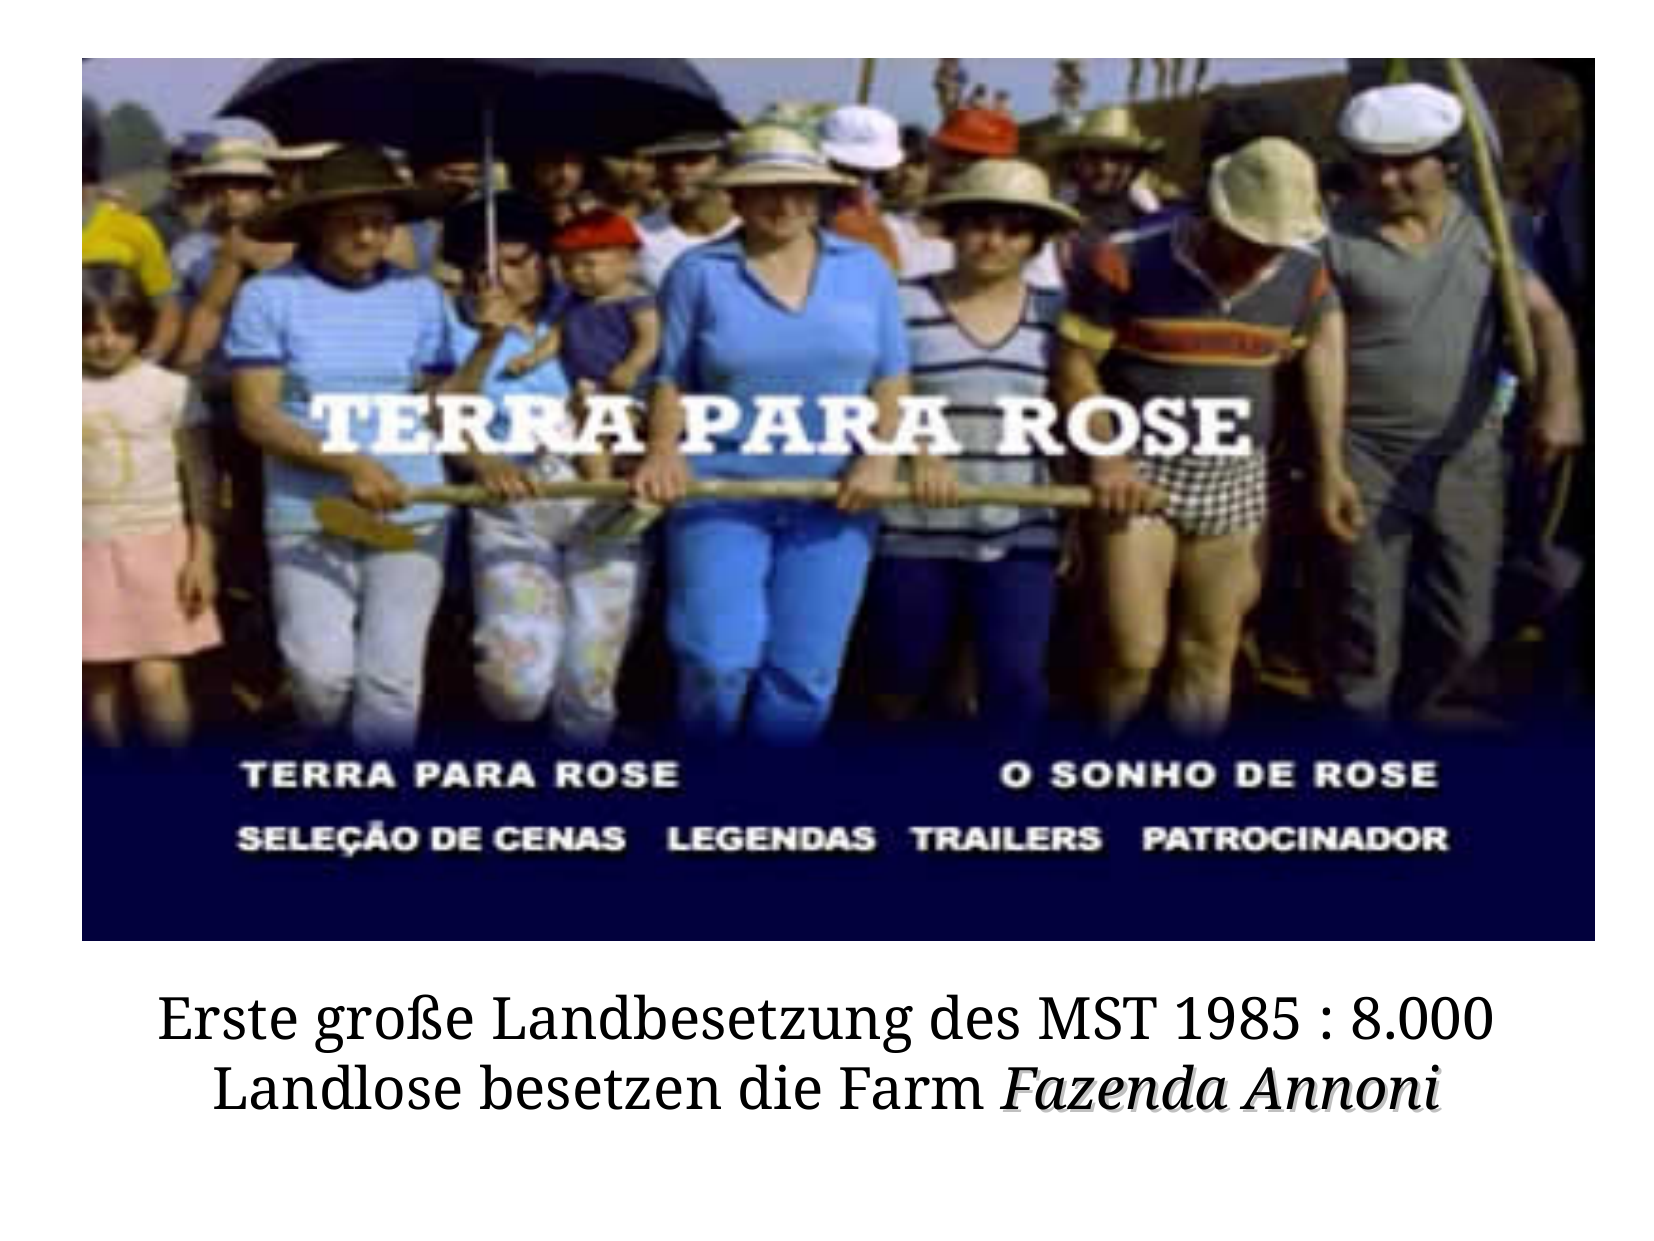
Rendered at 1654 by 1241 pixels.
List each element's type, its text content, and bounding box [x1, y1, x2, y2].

picture [82, 59, 1595, 941]
text_box Erste große Landbesetzung des MST 1985 : 8.000 Landlose besetzen die Farm Fazenda Annoni [82, 933, 1571, 1170]
